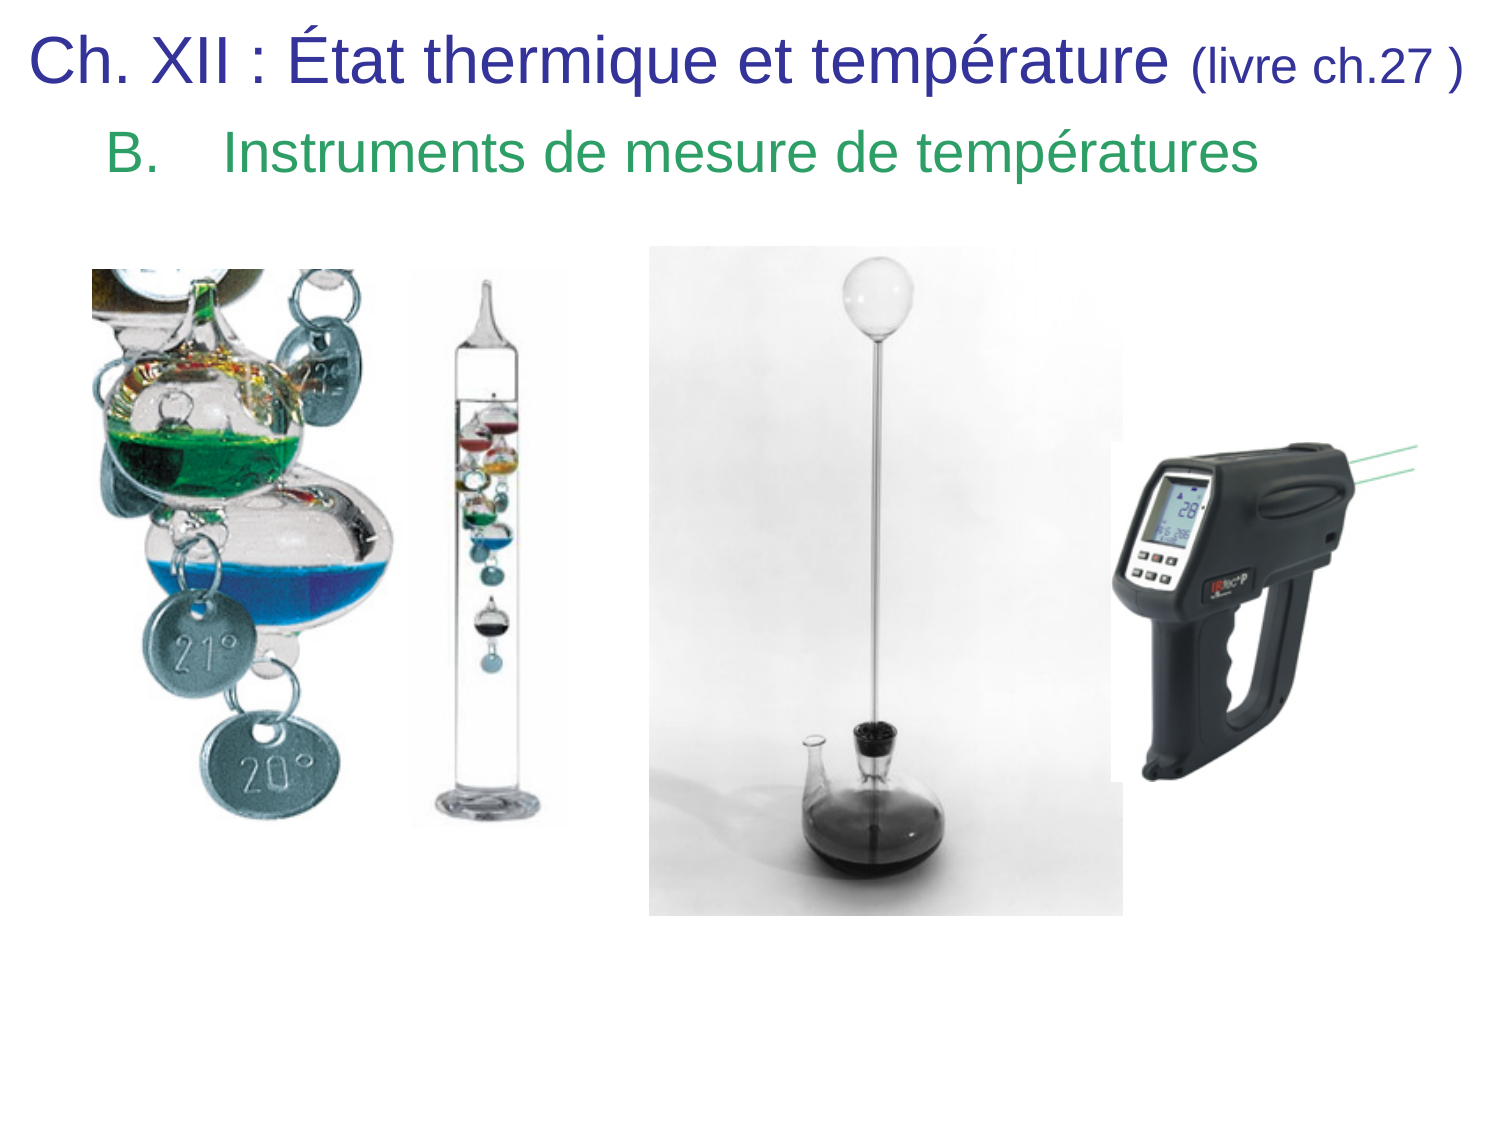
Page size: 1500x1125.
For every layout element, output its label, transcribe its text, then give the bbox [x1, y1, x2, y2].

text_box B. Instruments de mesure de températures [15, 119, 1477, 243]
picture [92, 269, 621, 827]
picture [649, 246, 1418, 916]
title Ch. XII : État thermique et température (livre ch.27 ) [0, 1, 1500, 119]
